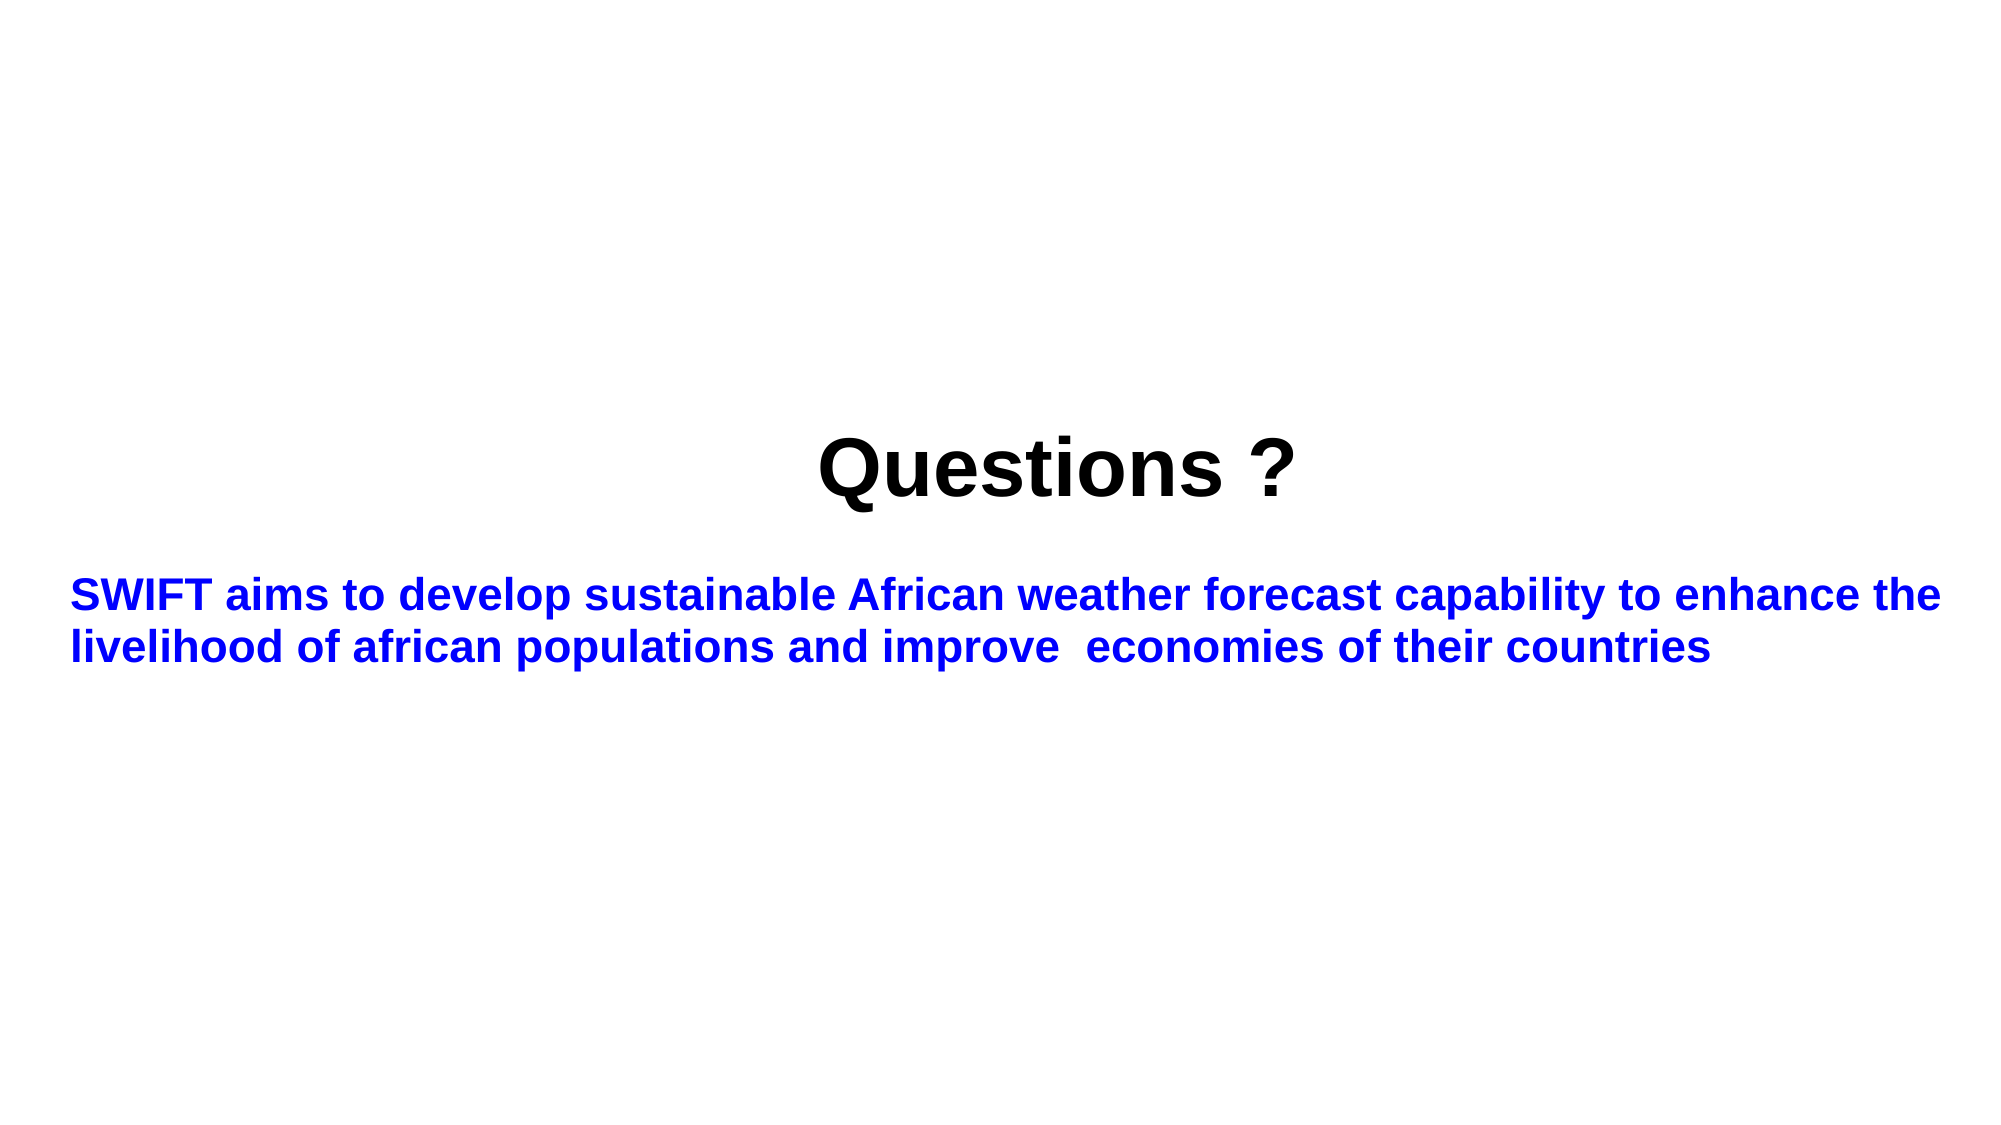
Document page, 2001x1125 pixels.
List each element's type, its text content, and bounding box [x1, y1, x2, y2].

text_box Questions ? [803, 413, 1347, 522]
text_box SWIFT aims to develop sustainable African weather forecast capability to enhance the livelihood of african populations and improve economies of their countries [55, 561, 1958, 680]
